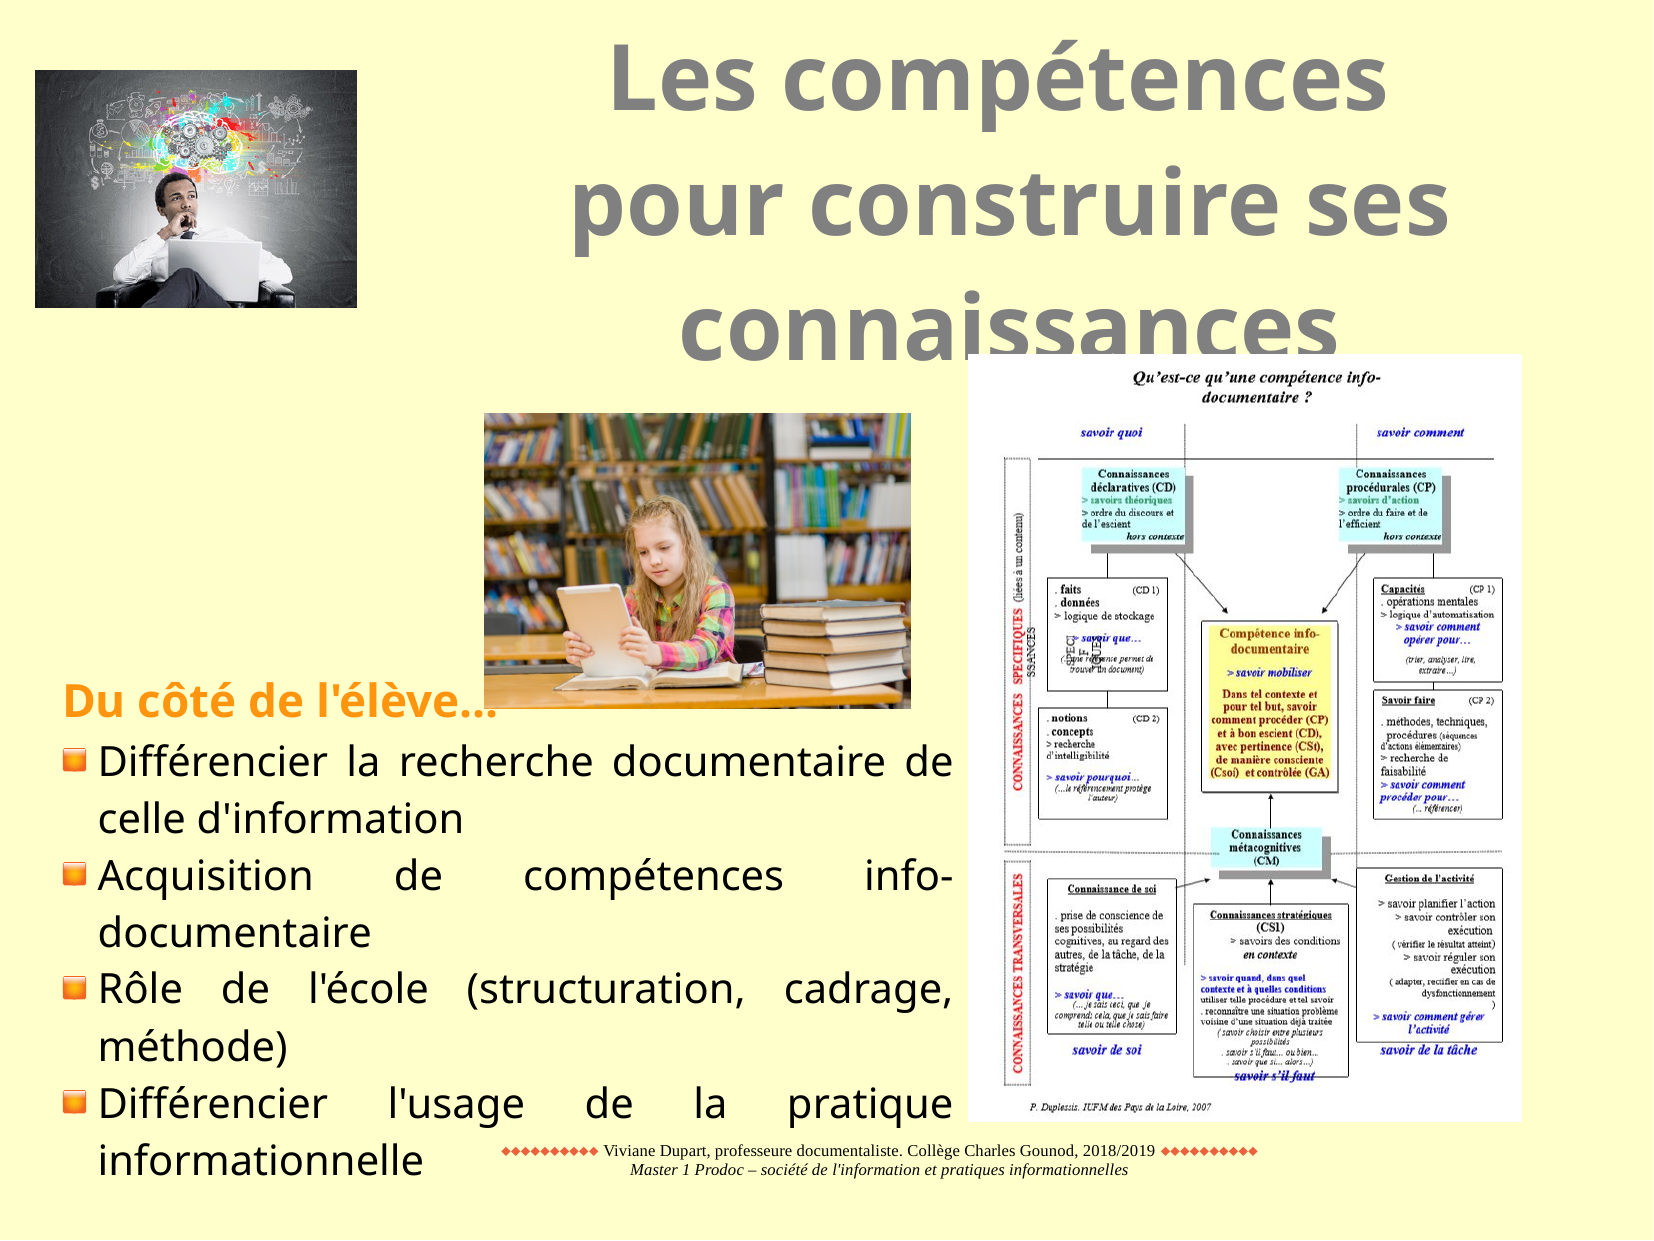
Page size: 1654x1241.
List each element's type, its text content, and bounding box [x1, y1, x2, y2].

text_box Du côté de l'élève... Différencier la recherche documentaire de celle d'information Acquisition de compétences info-documentaire Rôle de l'école (structuration, cadrage, méthode) Différencier l'usage de la pratique informationnelle [47, 661, 969, 1187]
title Les compétences pour construire ses connaissances [377, 59, 1642, 342]
picture [35, 70, 357, 308]
subtitle  Viviane Dupart, professeure documentaliste. Collège Charles Gounod, 2018/2019  Master 1 Prodoc – société de l'information et pratiques informationnelles [330, 1123, 1430, 1199]
picture [484, 413, 911, 661]
picture [968, 354, 1522, 1123]
